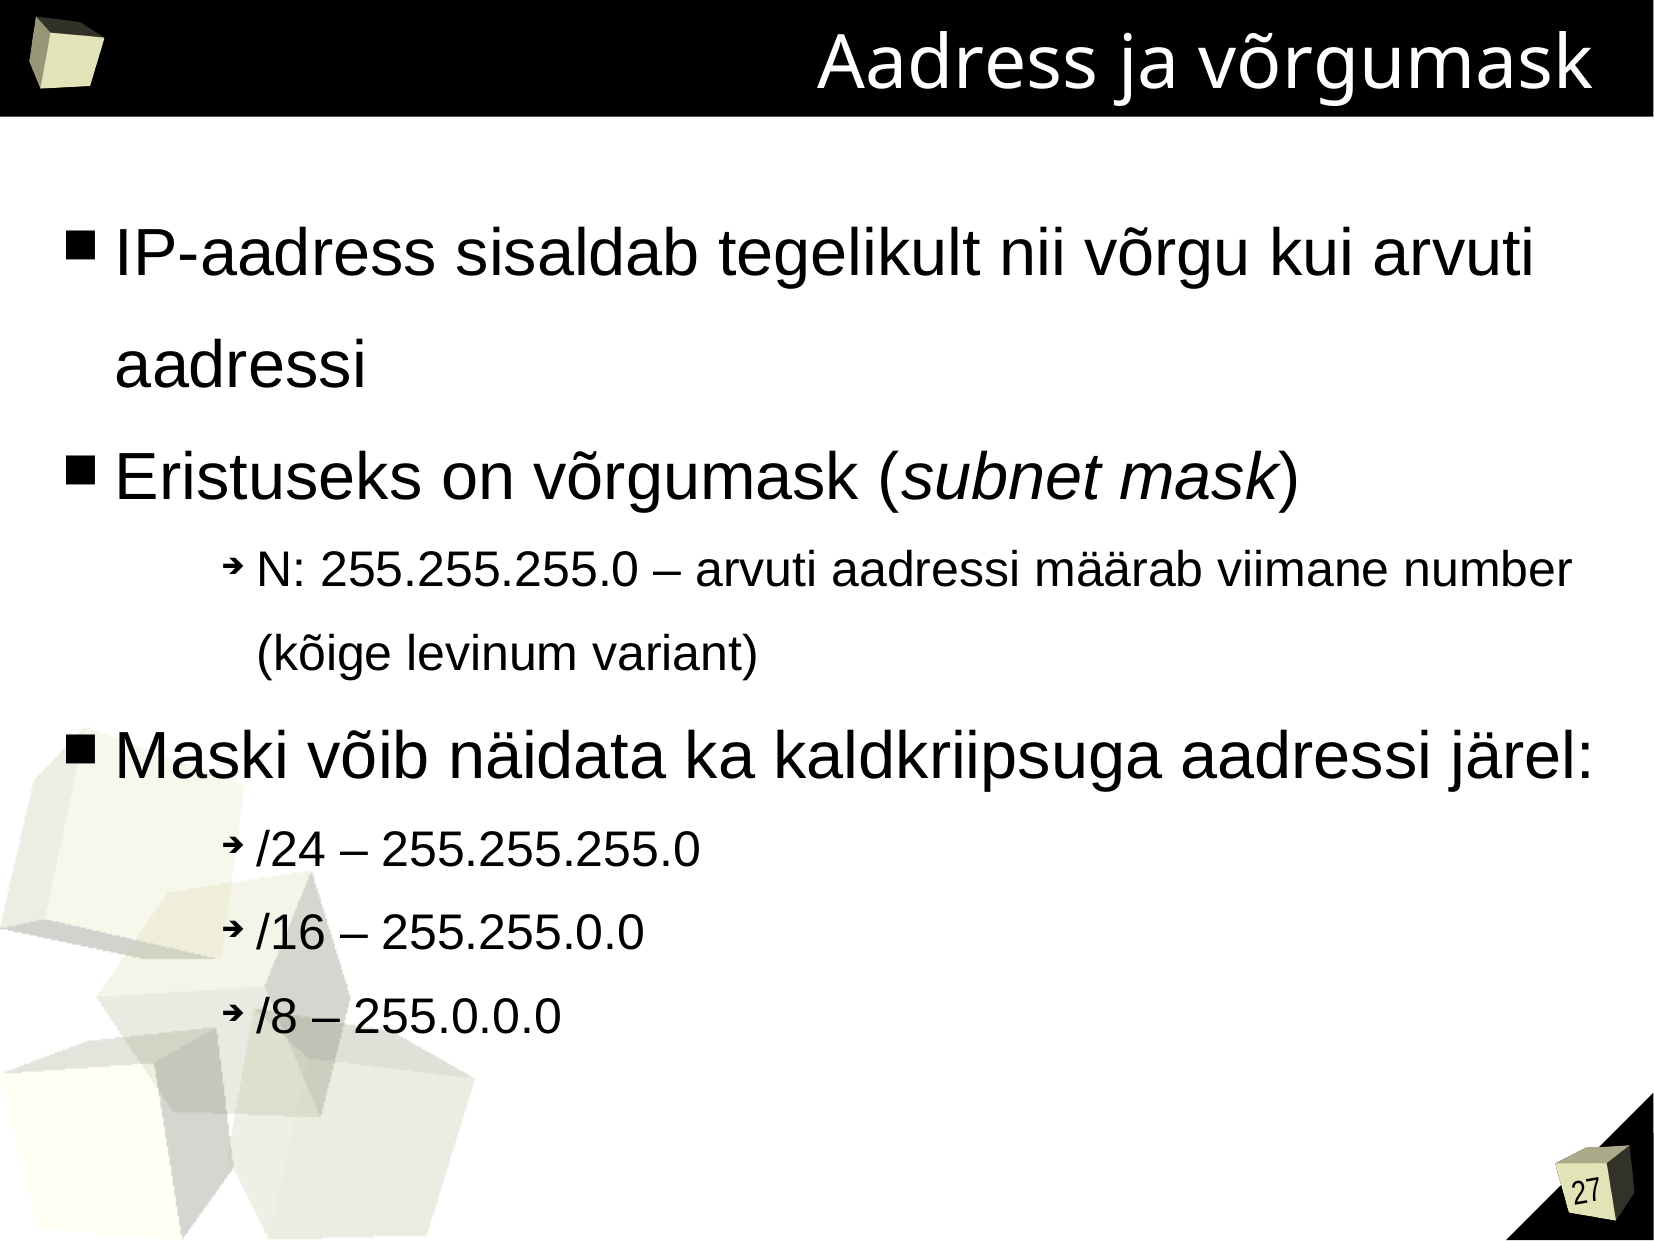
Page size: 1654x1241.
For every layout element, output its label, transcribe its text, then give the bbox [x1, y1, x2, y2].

title Aadress ja võrgumask [118, 0, 1595, 119]
list IP-aadress sisaldab tegelikult nii võrgu kui arvuti aadressi Eristuseks on võrgumask (subnet mask) N: 255.255.255.0 – arvuti aadressi määrab viimane number (kõige levinum variant) Maski võib näidata ka kaldkriipsuga aadressi järel: /24 – 255.255.255.0 /16 – 255.255.0.0 /8 – 255.0.0.0 [44, 177, 1611, 1214]
picture [0, 726, 477, 1241]
